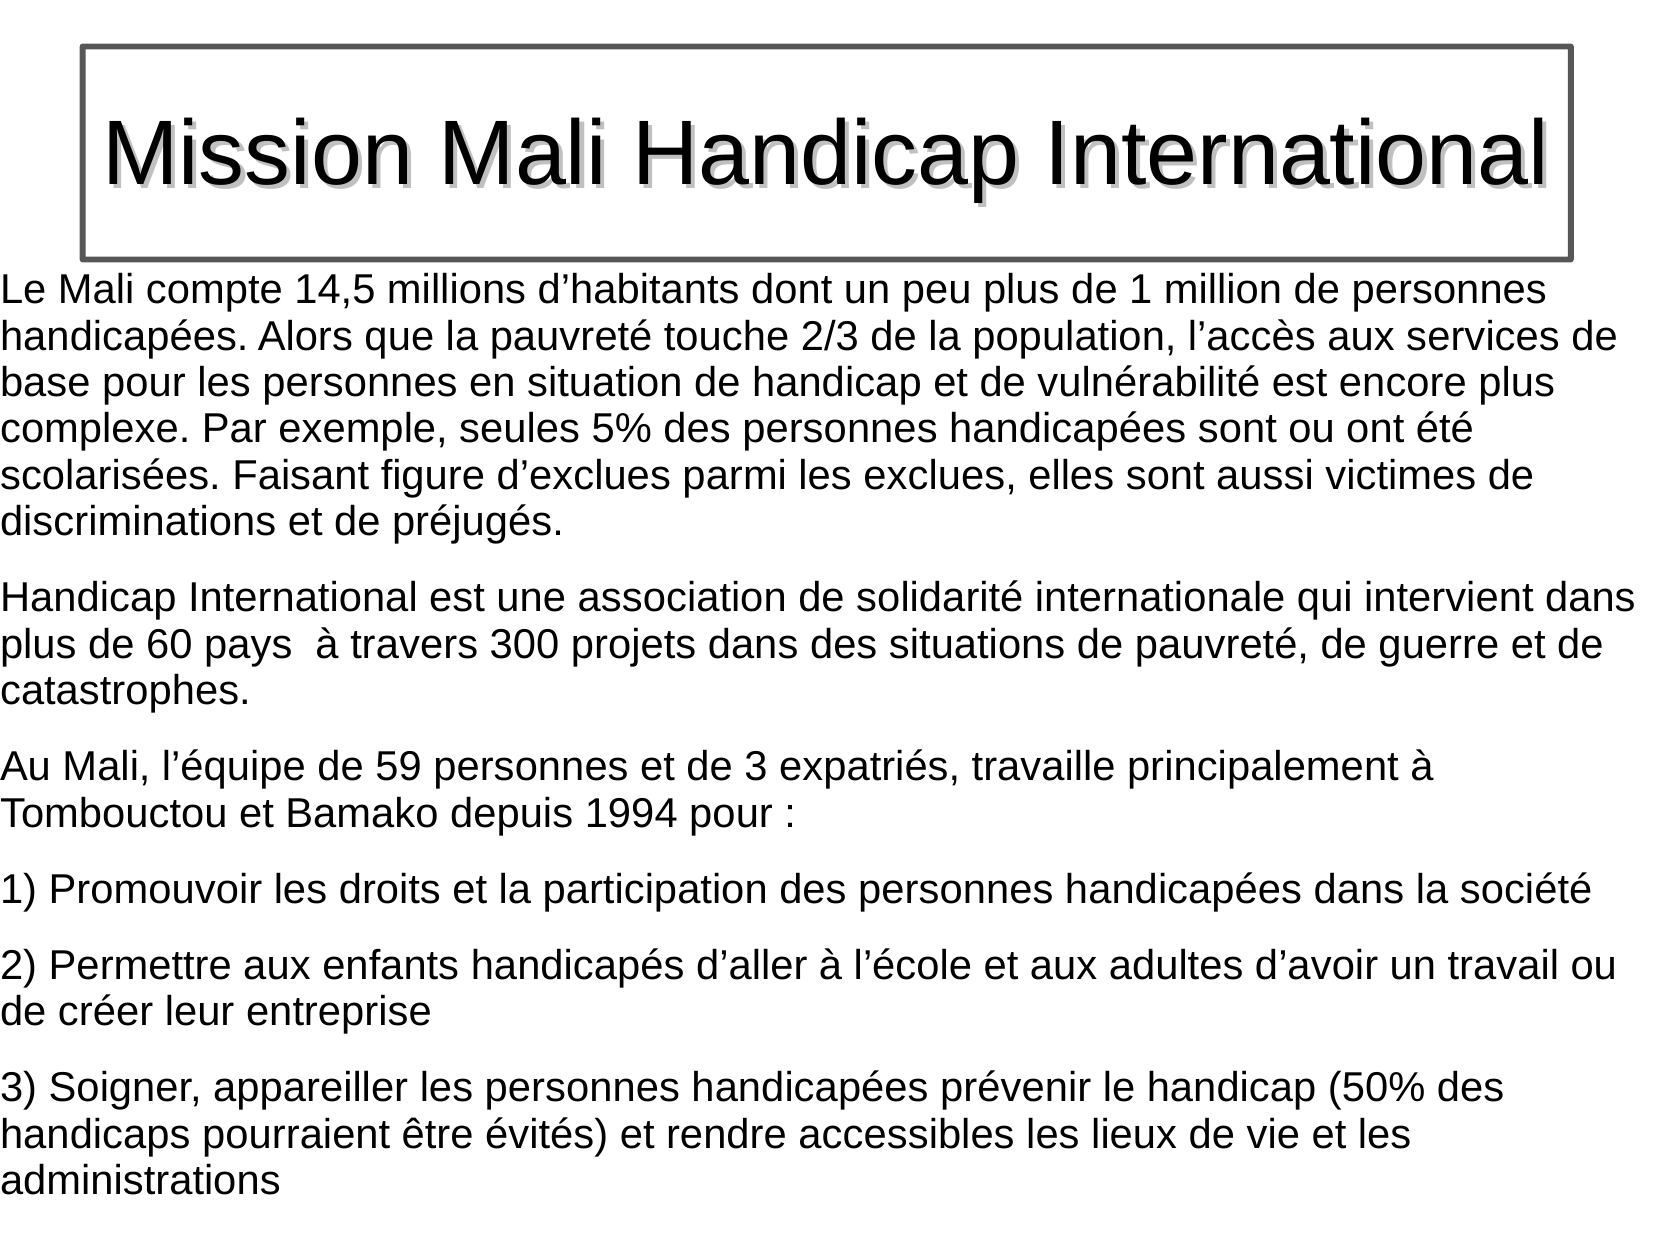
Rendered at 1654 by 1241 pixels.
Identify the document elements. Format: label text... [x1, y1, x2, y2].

list Le Mali compte 14,5 millions d’habitants dont un peu plus de 1 million de personnes handicapées. Alors que la pauvreté touche 2/3 de la population, l’accès aux services de base pour les personnes en situation de handicap et de vulnérabilité est encore plus complexe. Par exemple, seules 5% des personnes handicapées sont ou ont été scolarisées. Faisant figure d’exclues parmi les exclues, elles sont aussi victimes de discriminations et de préjugés. Handicap International est une association de solidarité internationale qui intervient dans plus de 60 pays à travers 300 projets dans des situations de pauvreté, de guerre et de catastrophes. Au Mali, l’équipe de 59 personnes et de 3 expatriés, travaille principalement à Tombouctou et Bamako depuis 1994 pour : 1) Promouvoir les droits et la participation des personnes handicapées dans la société 2) Permettre aux enfants handicapés d’aller à l’école et aux adultes d’avoir un travail ou de créer leur entreprise 3) Soigner, appareiller les personnes handicapées prévenir le handicap (50% des handicaps pourraient être évités) et rendre accessibles les lieux de vie et les administrations [0, 265, 1654, 1241]
title Mission Mali Handicap International [82, 46, 1571, 260]
